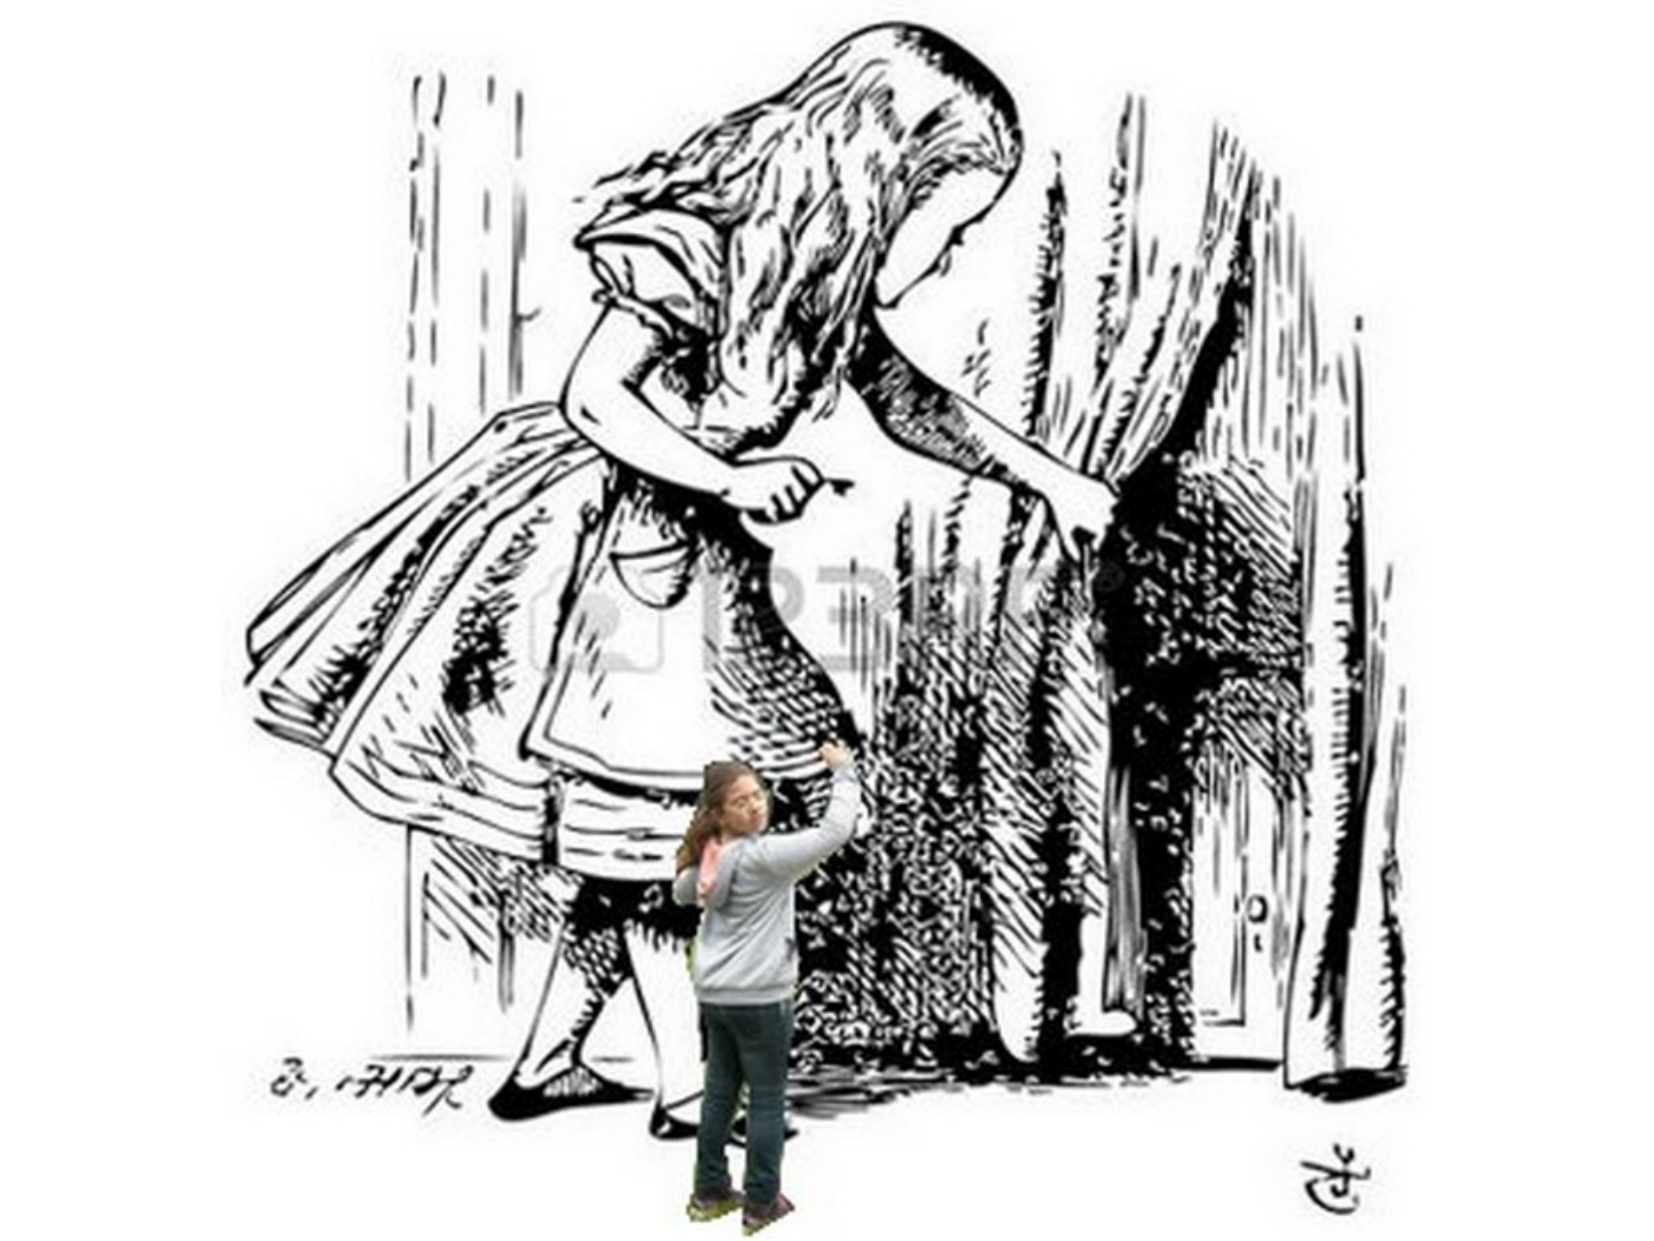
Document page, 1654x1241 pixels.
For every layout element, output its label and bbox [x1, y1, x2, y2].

picture [220, 0, 1433, 1239]
